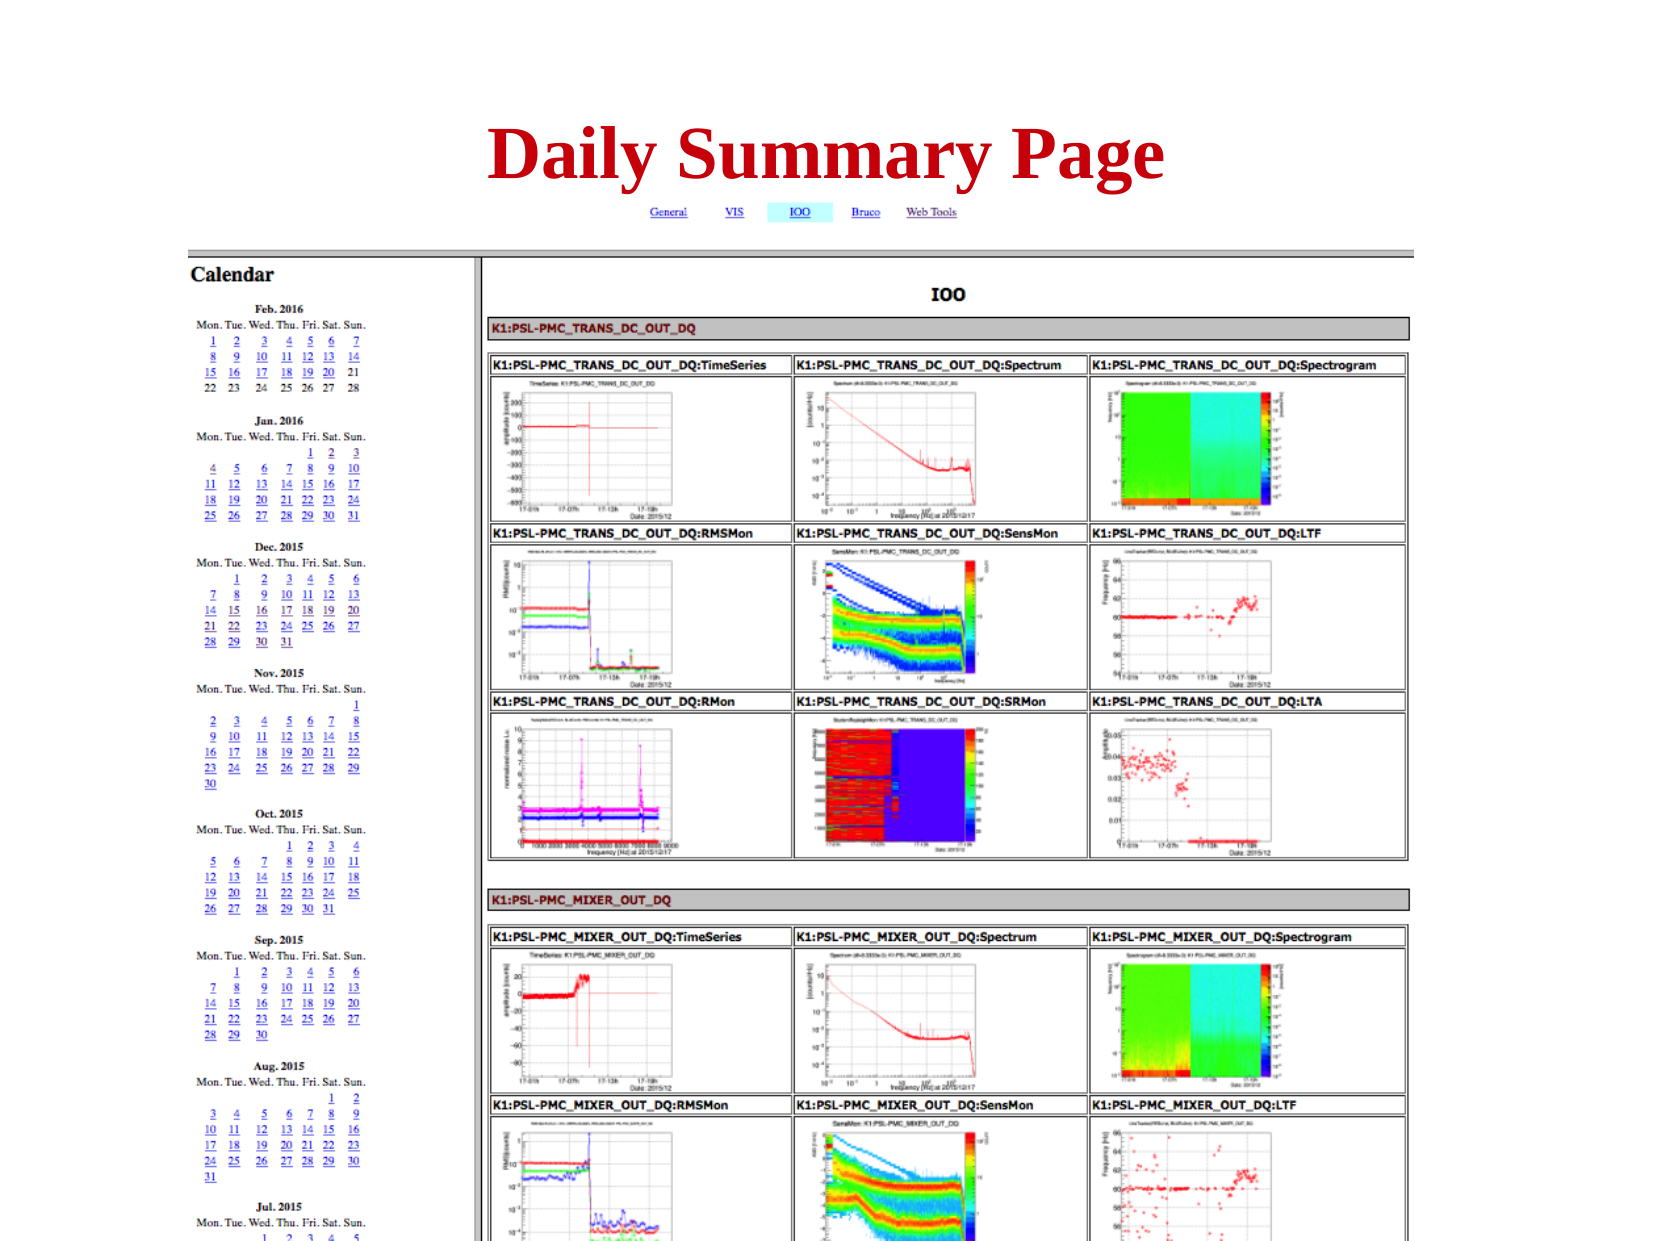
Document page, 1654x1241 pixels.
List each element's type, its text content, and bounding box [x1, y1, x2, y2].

picture [188, 200, 1414, 1241]
title Daily Summary Page [82, 49, 1571, 257]
